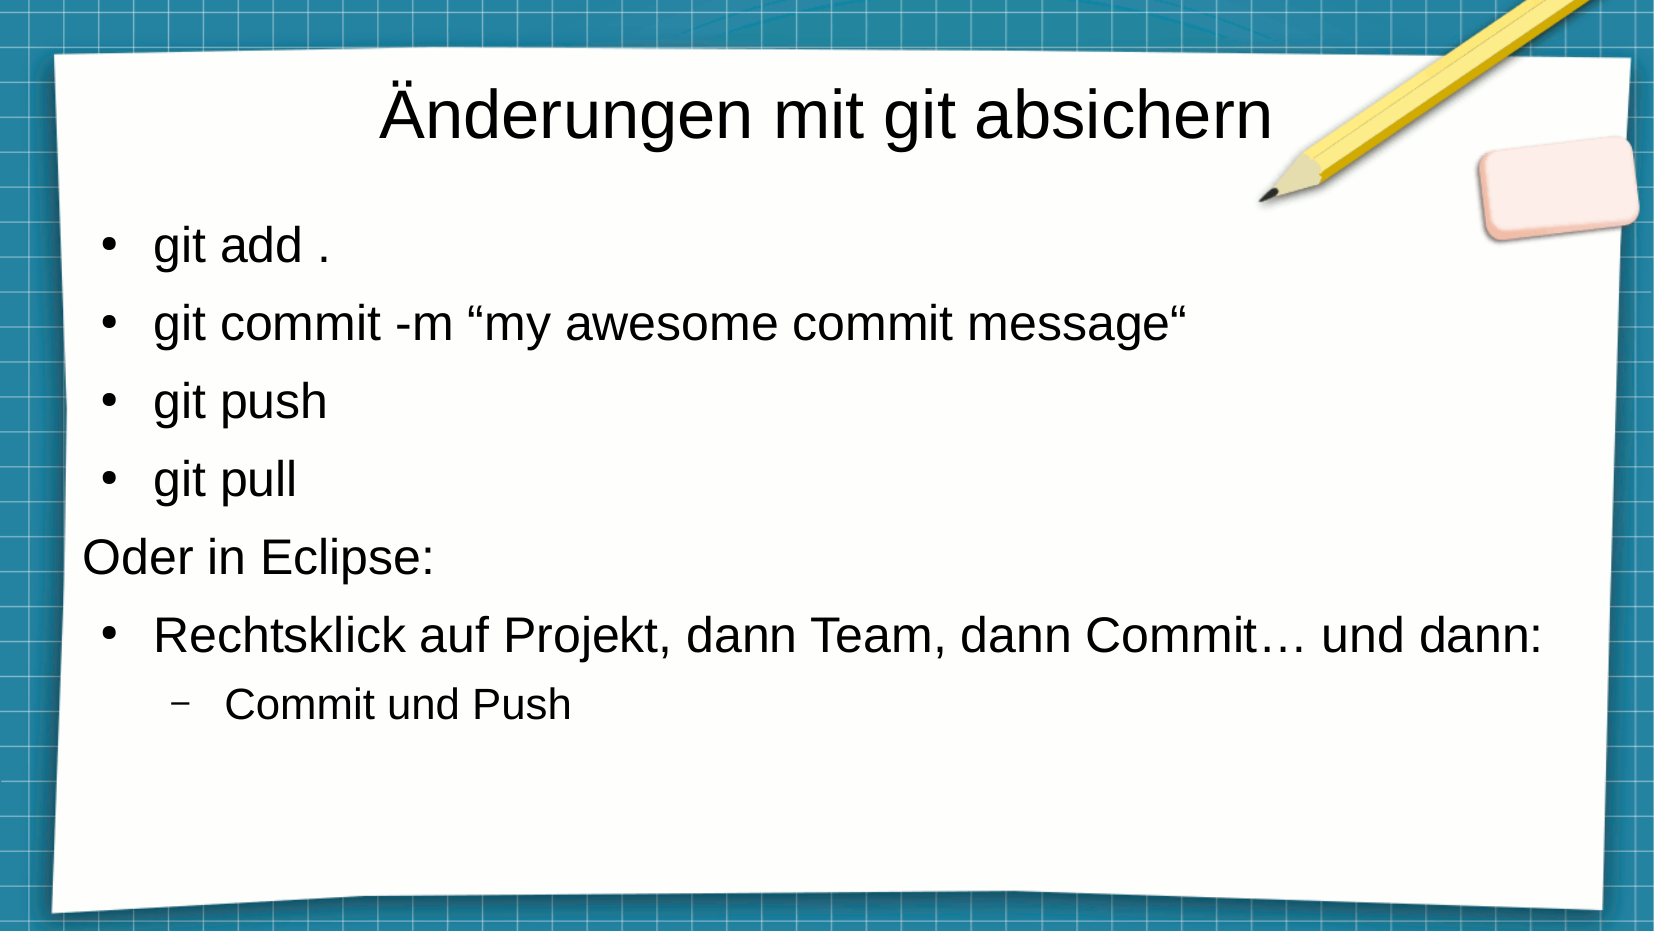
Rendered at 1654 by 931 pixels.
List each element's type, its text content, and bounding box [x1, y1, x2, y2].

title Änderungen mit git absichern [82, 37, 1571, 193]
picture [0, 0, 1654, 931]
list git add . git commit -m “my awesome commit message“ git push git pull Oder in Eclipse: Rechtsklick auf Projekt, dann Team, dann Commit… und dann: Commit und Push [82, 217, 1571, 857]
